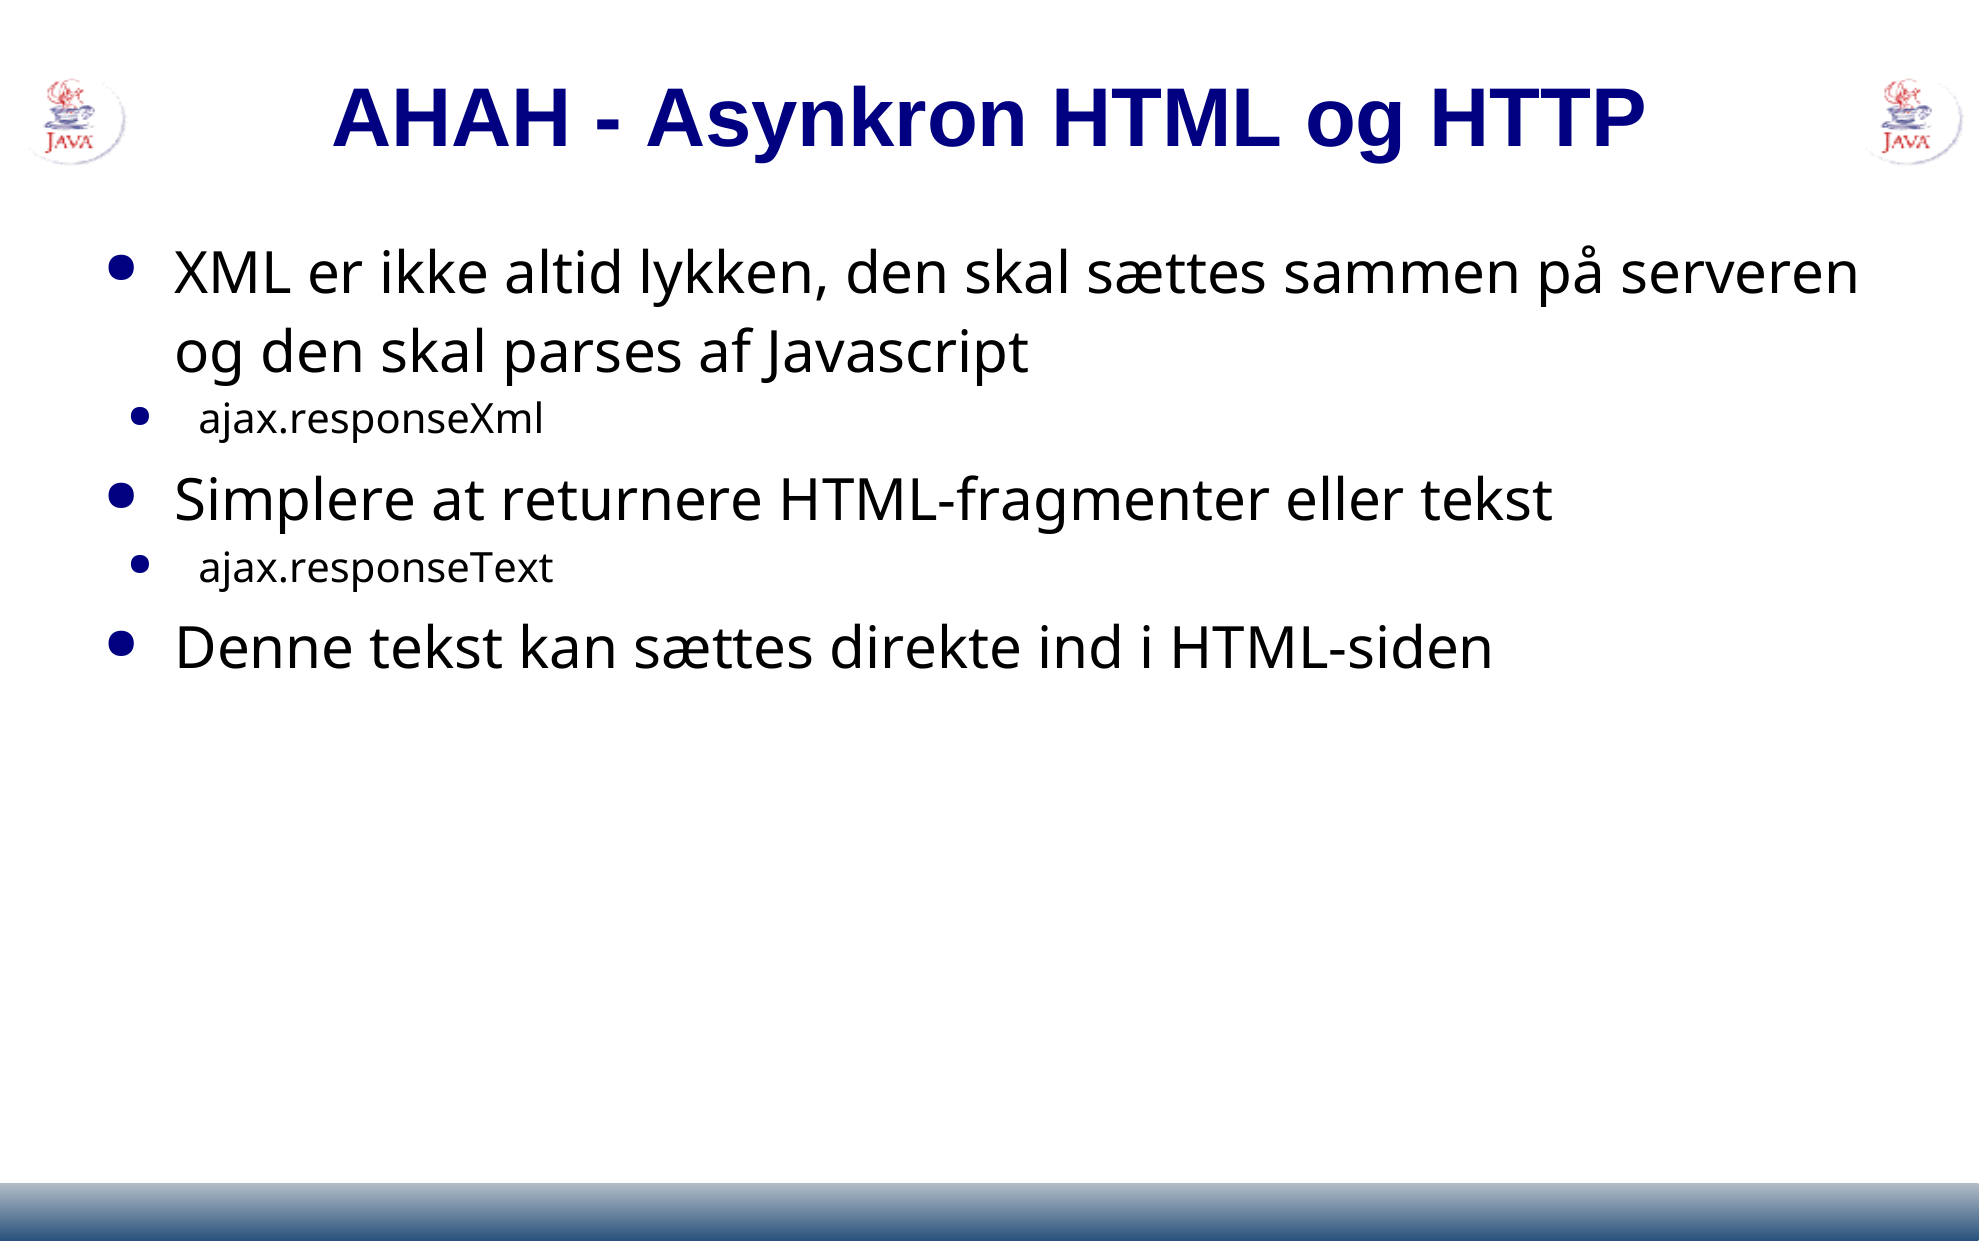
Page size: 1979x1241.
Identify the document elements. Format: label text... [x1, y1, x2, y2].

picture [12, 71, 126, 169]
list XML er ikke altid lykken, den skal sættes sammen på serveren og den skal parses af Javascript ajax.responseXml Simplere at returnere HTML-fragmenter eller tekst ajax.responseText Denne tekst kan sættes direkte ind i HTML-siden [92, 230, 1919, 851]
picture [1853, 71, 1968, 169]
title AHAH - Asynkron HTML og HTTP [126, 14, 1853, 222]
